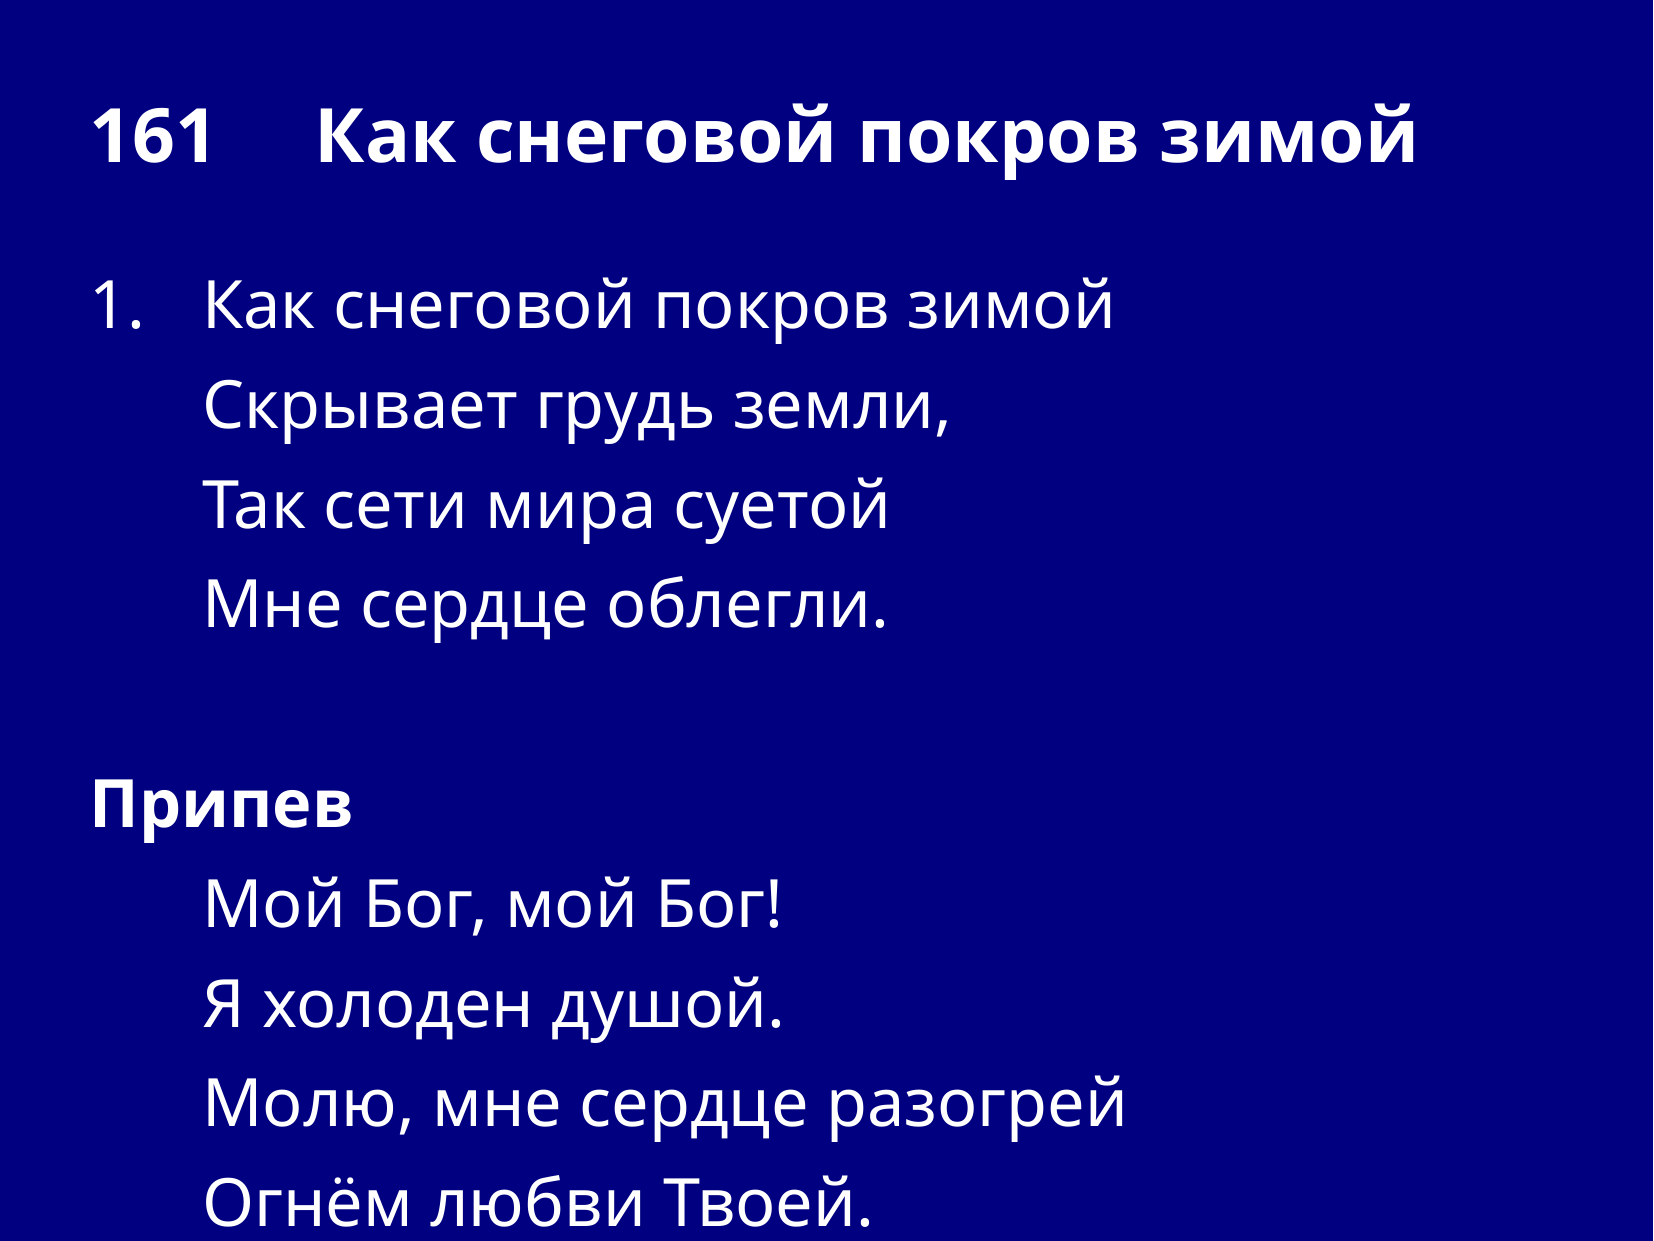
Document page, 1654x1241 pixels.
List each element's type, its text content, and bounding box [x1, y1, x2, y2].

text_box 1. Как снеговой покров зимой Скрывает грудь земли, Так сети мира суетой Мне сердце облегли. Припев Мой Бог, мой Бог! Я холоден душой. Молю, мне сердце разогрей Огнём любви Твоей. [75, 188, 1576, 1163]
text_box 161 Как снеговой покров зимой [75, 75, 1576, 188]
